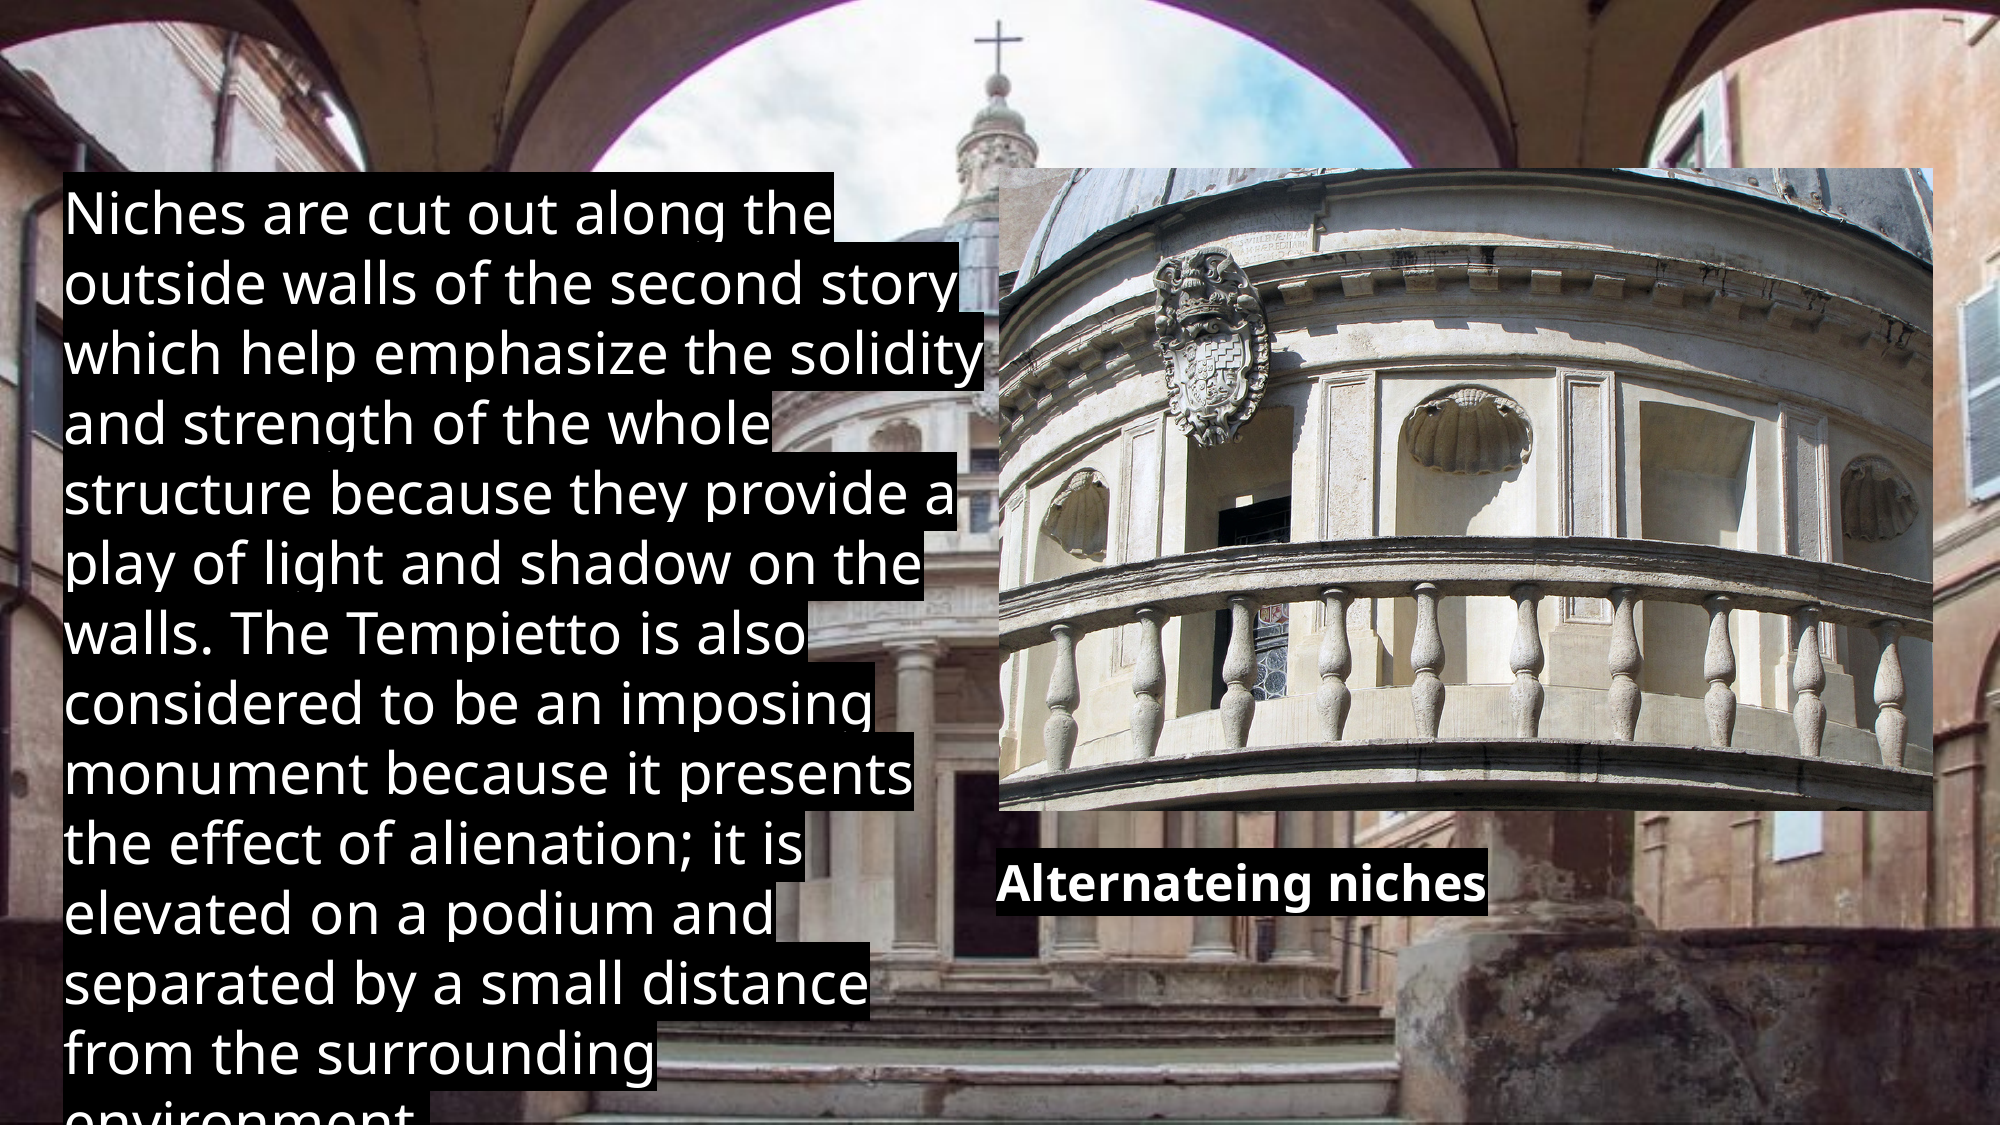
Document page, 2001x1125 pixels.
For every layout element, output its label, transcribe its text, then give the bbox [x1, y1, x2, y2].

text_box Niches are cut out along the outside walls of the second story which help emphasize the solidity and strength of the whole structure because they provide a play of light and shadow on the walls. The Tempietto is also considered to be an imposing monument because it presents the effect of alienation; it is elevated on a podium and separated by a small distance from the surrounding environment. [48, 168, 1028, 1032]
text_box Alternateing niches [981, 843, 1793, 920]
picture [0, 0, 2000, 1125]
